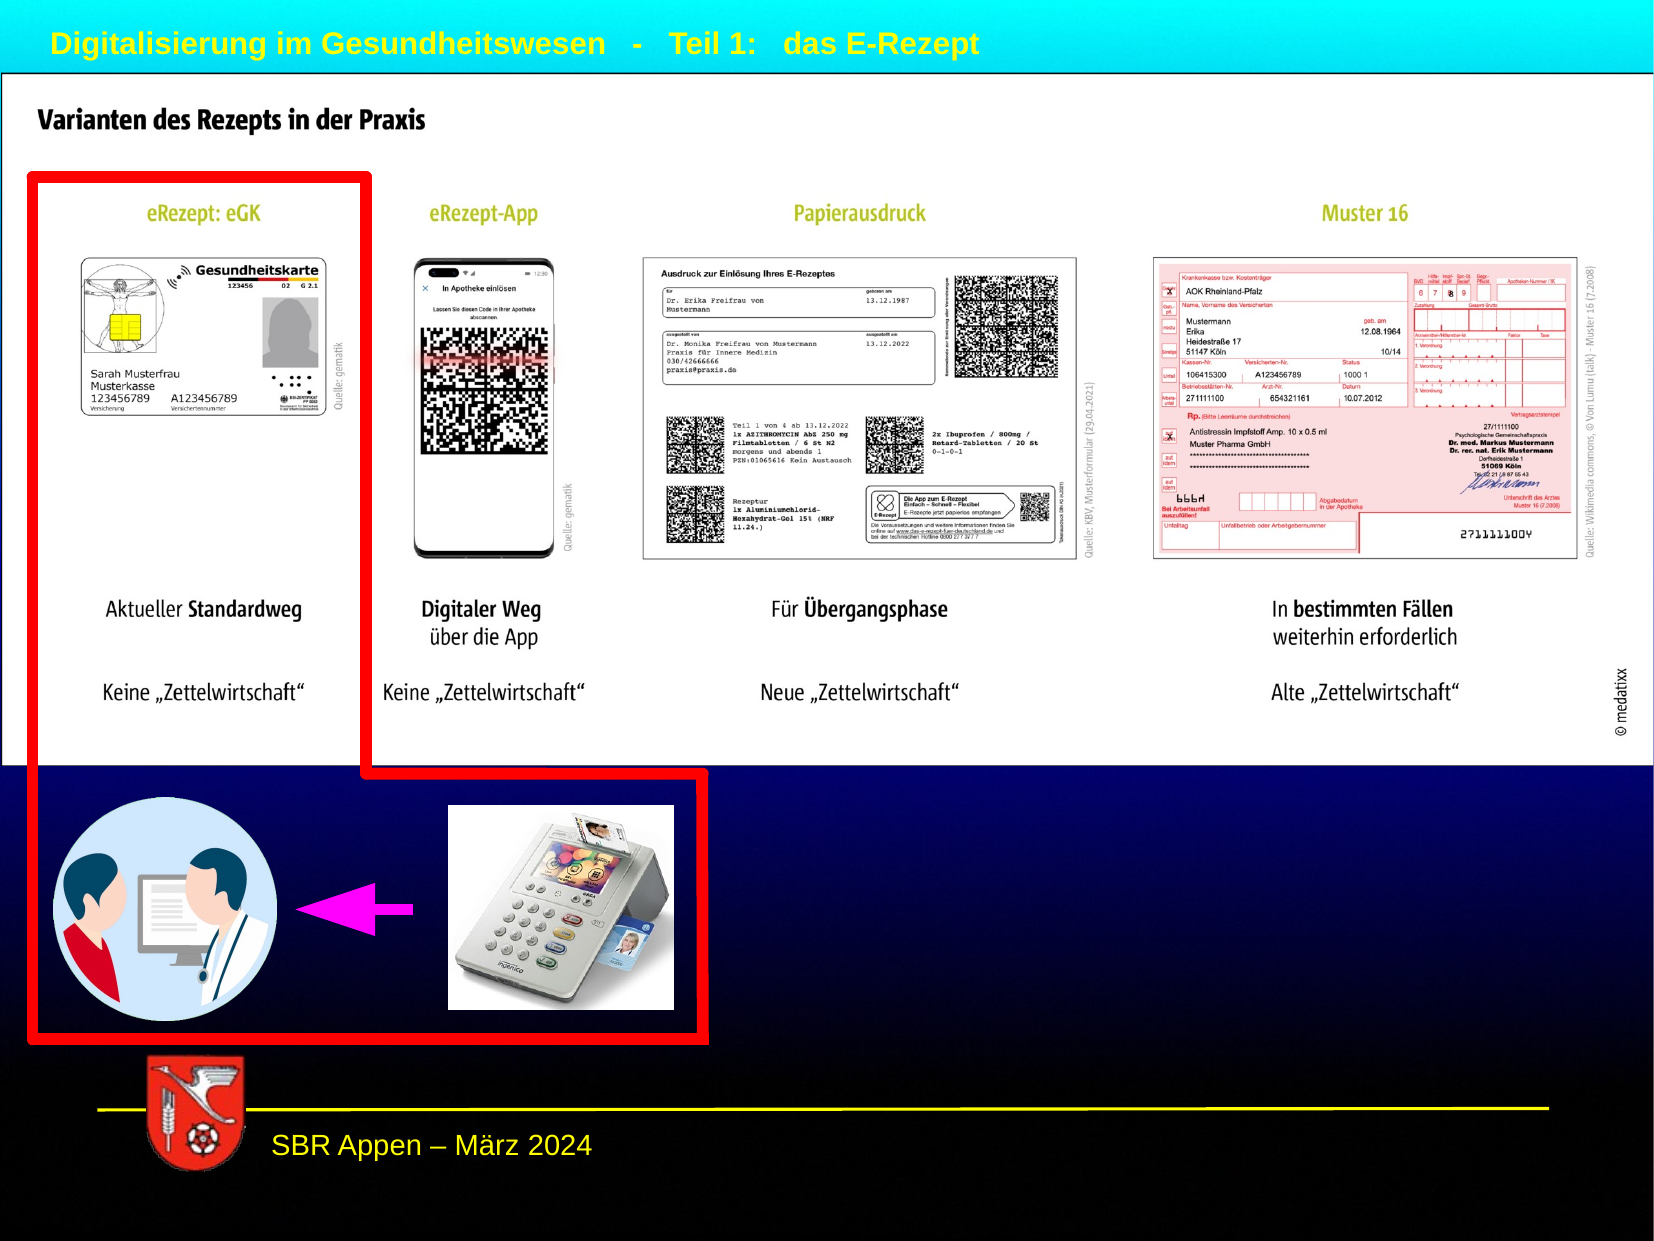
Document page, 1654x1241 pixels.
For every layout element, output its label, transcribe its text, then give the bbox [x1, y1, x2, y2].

picture [0, 0, 1654, 1241]
text_box SBR Appen – März 2024 [256, 1121, 760, 1170]
text_box Digitalisierung im Gesundheitswesen - Teil 1: das E-Rezept [35, 19, 1049, 71]
